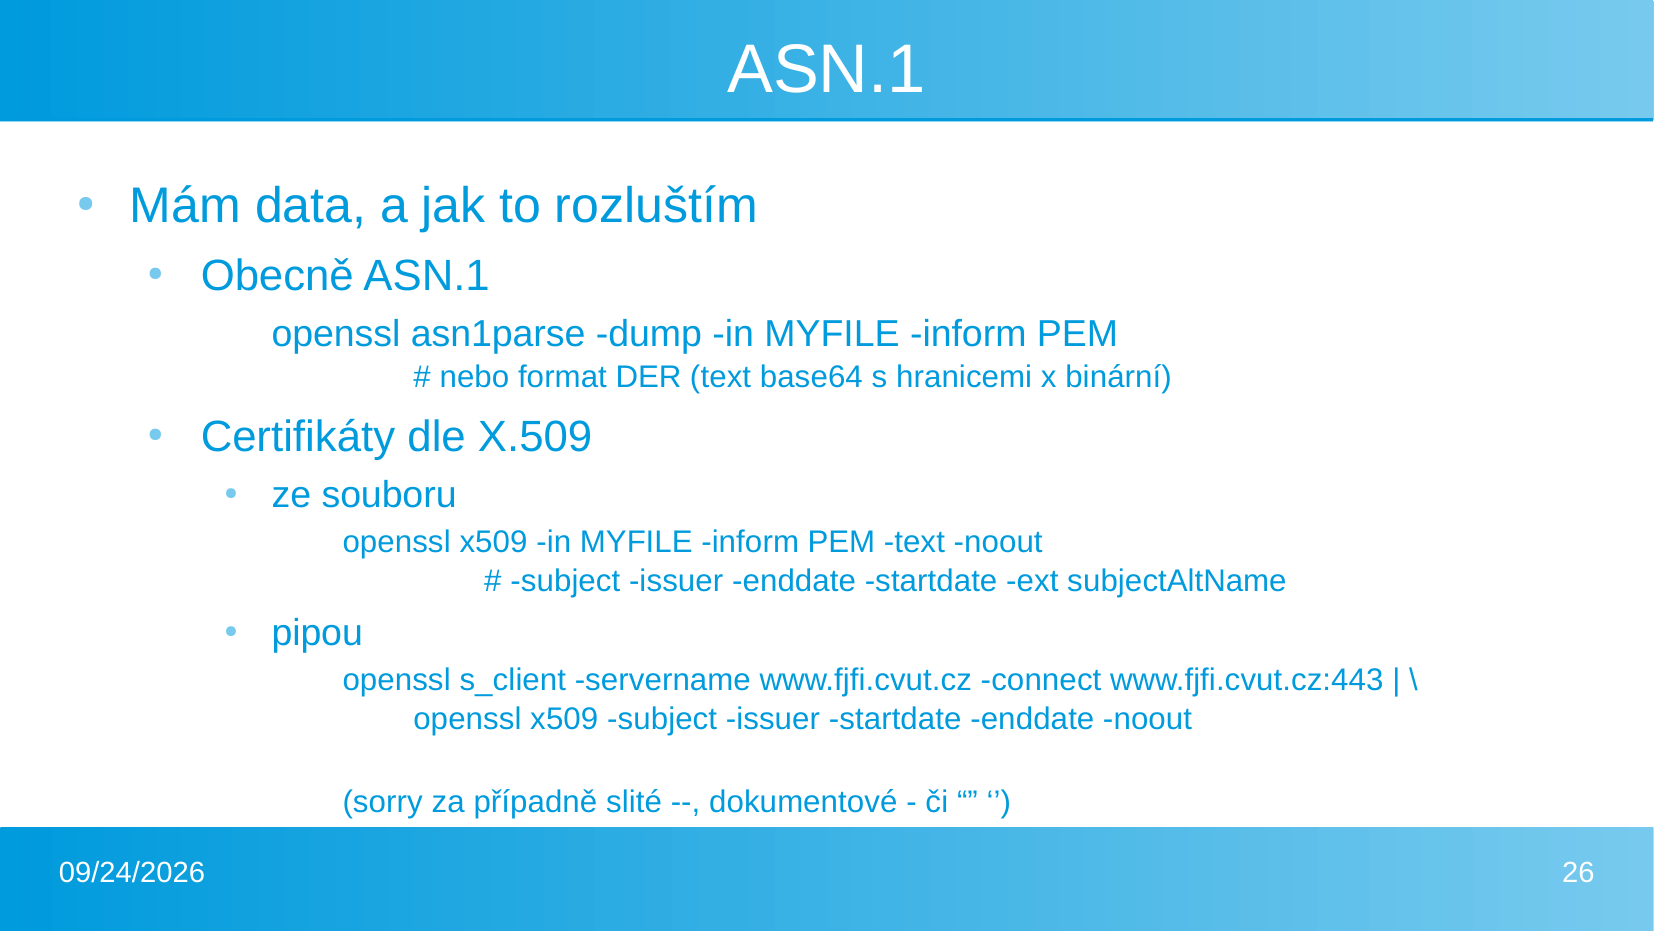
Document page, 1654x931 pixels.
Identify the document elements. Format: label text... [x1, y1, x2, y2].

title ASN.1 [59, 29, 1595, 108]
list Mám data, a jak to rozluštím Obecně ASN.1 openssl asn1parse -dump -in MYFILE -inform PEM # nebo format DER (text base64 s hranicemi x binární) Certifikáty dle X.509 ze souboru openssl x509 -in MYFILE -inform PEM -text -noout # -subject -issuer -enddate -startdate -ext subjectAltName pipou openssl s_client -servername www.fjfi.cvut.cz -connect www.fjfi.cvut.cz:443 | \ openssl x509 -subject -issuer -startdate -enddate -noout (sorry za případně slité --, dokumentové - či “” ‘’) [59, 177, 1595, 768]
